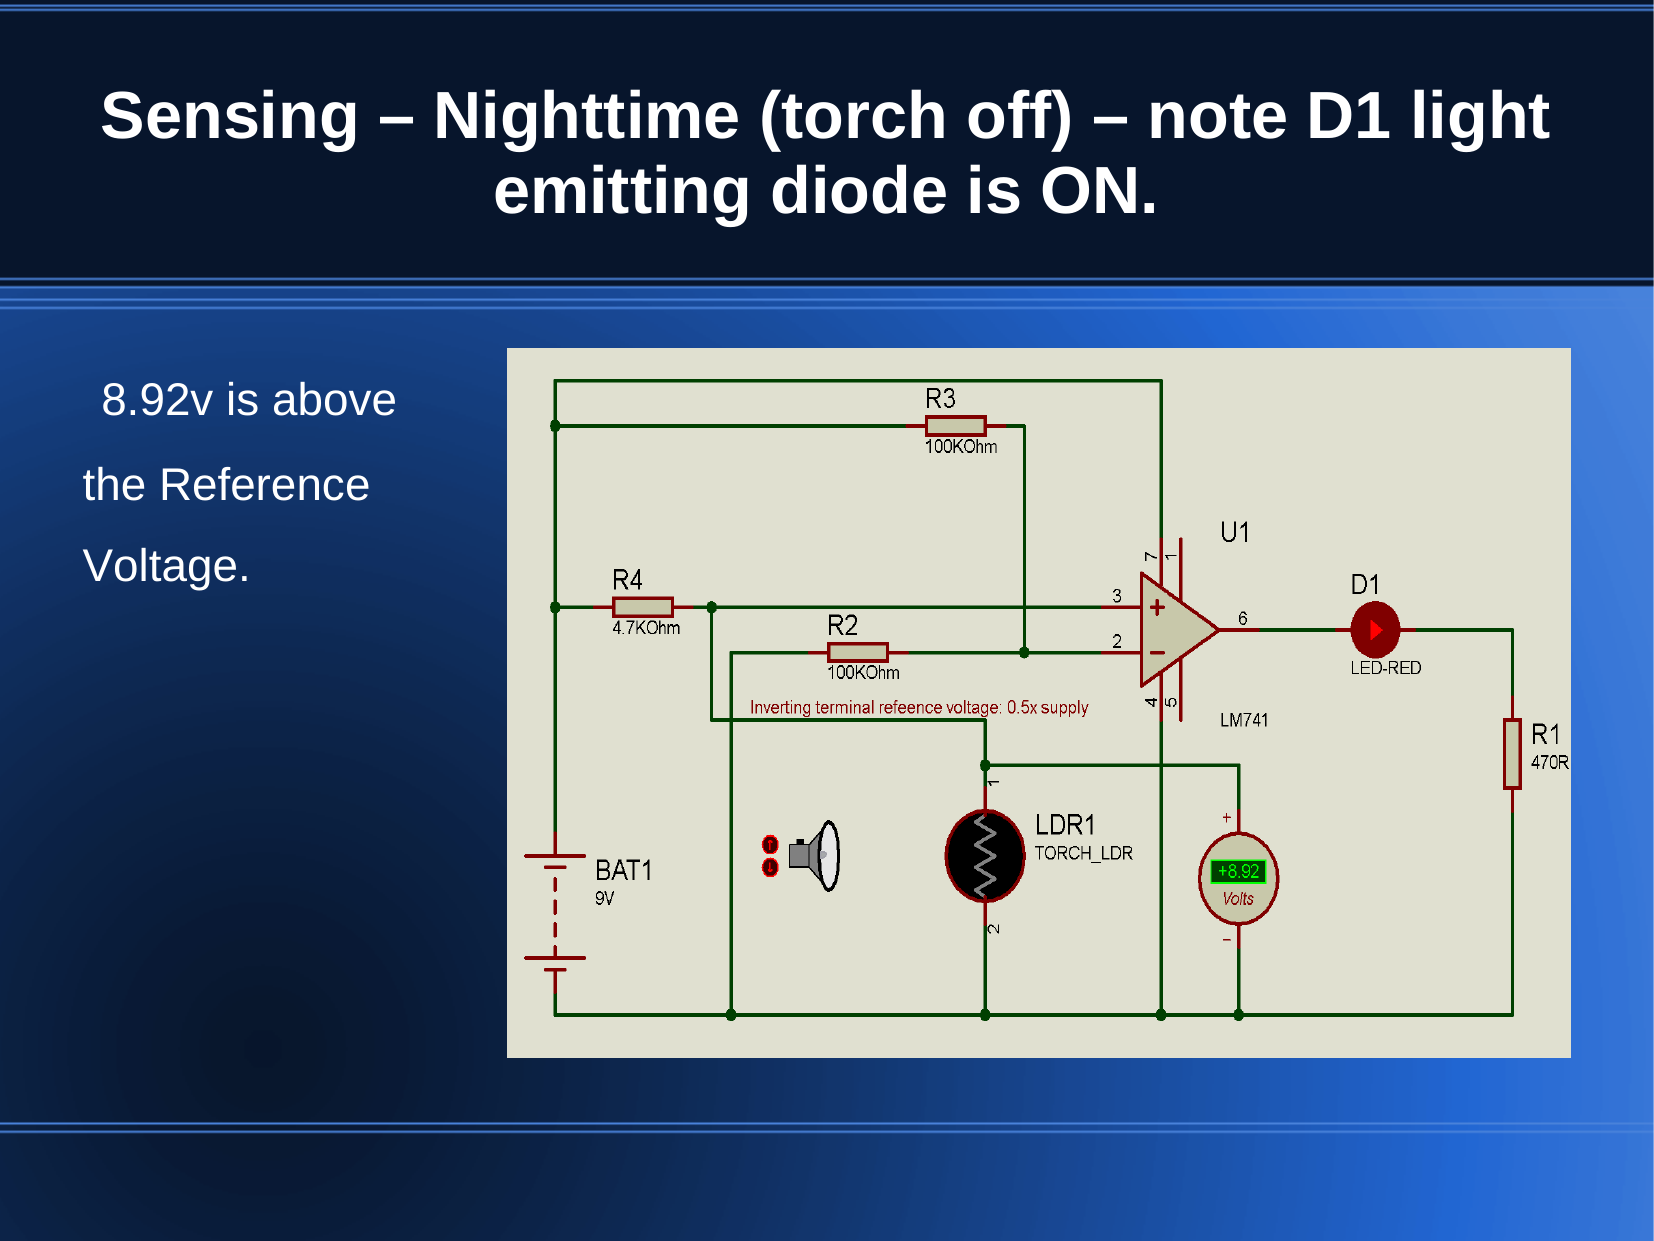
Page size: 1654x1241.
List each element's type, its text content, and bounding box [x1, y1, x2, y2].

picture [0, 0, 1654, 1241]
title Sensing – Nighttime (torch off) – note D1 light emitting diode is ON. [82, 49, 1571, 257]
list 8.92v is above the Reference Voltage. [82, 355, 507, 1058]
